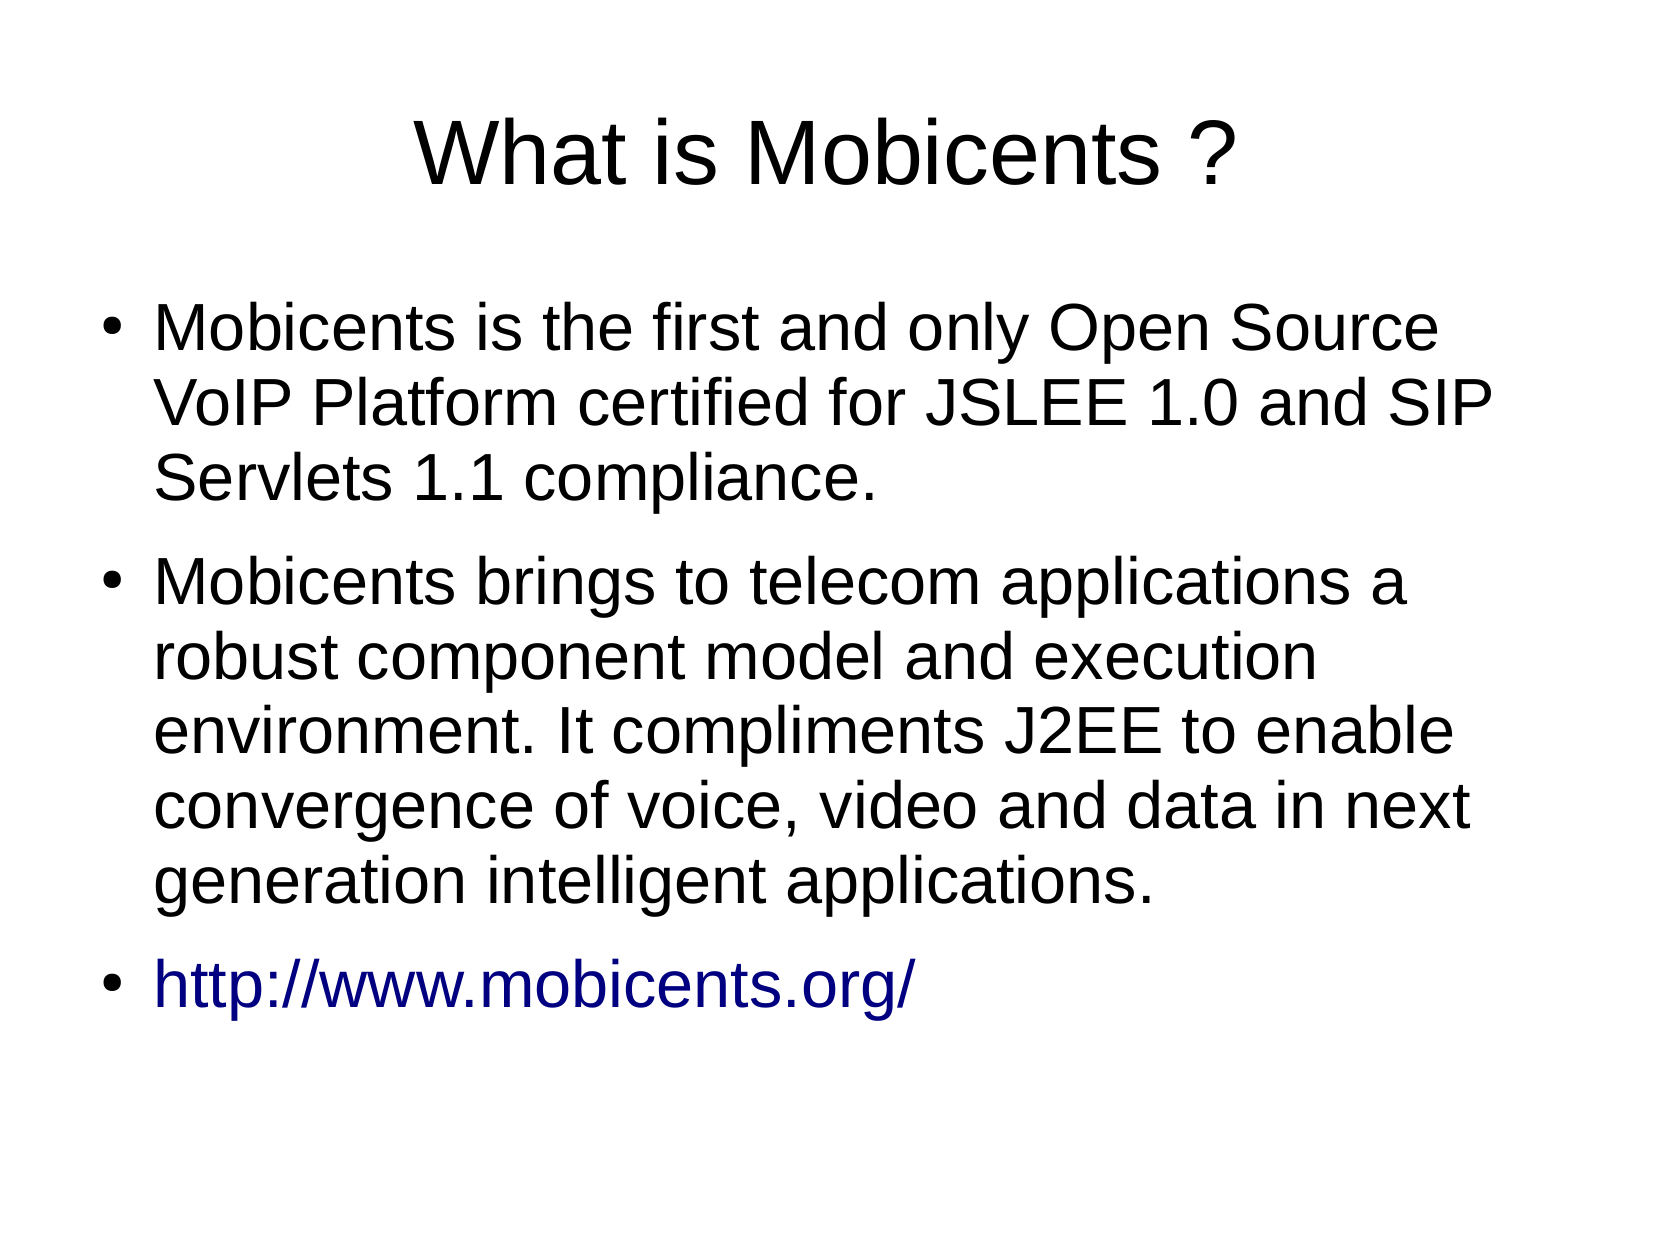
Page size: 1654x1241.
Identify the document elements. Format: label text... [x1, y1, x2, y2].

title What is Mobicents ? [82, 56, 1571, 250]
list Mobicents is the first and only Open Source VoIP Platform certified for JSLEE 1.0 and SIP Servlets 1.1 compliance. Mobicents brings to telecom applications a robust component model and execution environment. It compliments J2EE to enable convergence of voice, video and data in next generation intelligent applications. http://www.mobicents.org/ [82, 290, 1571, 1097]
